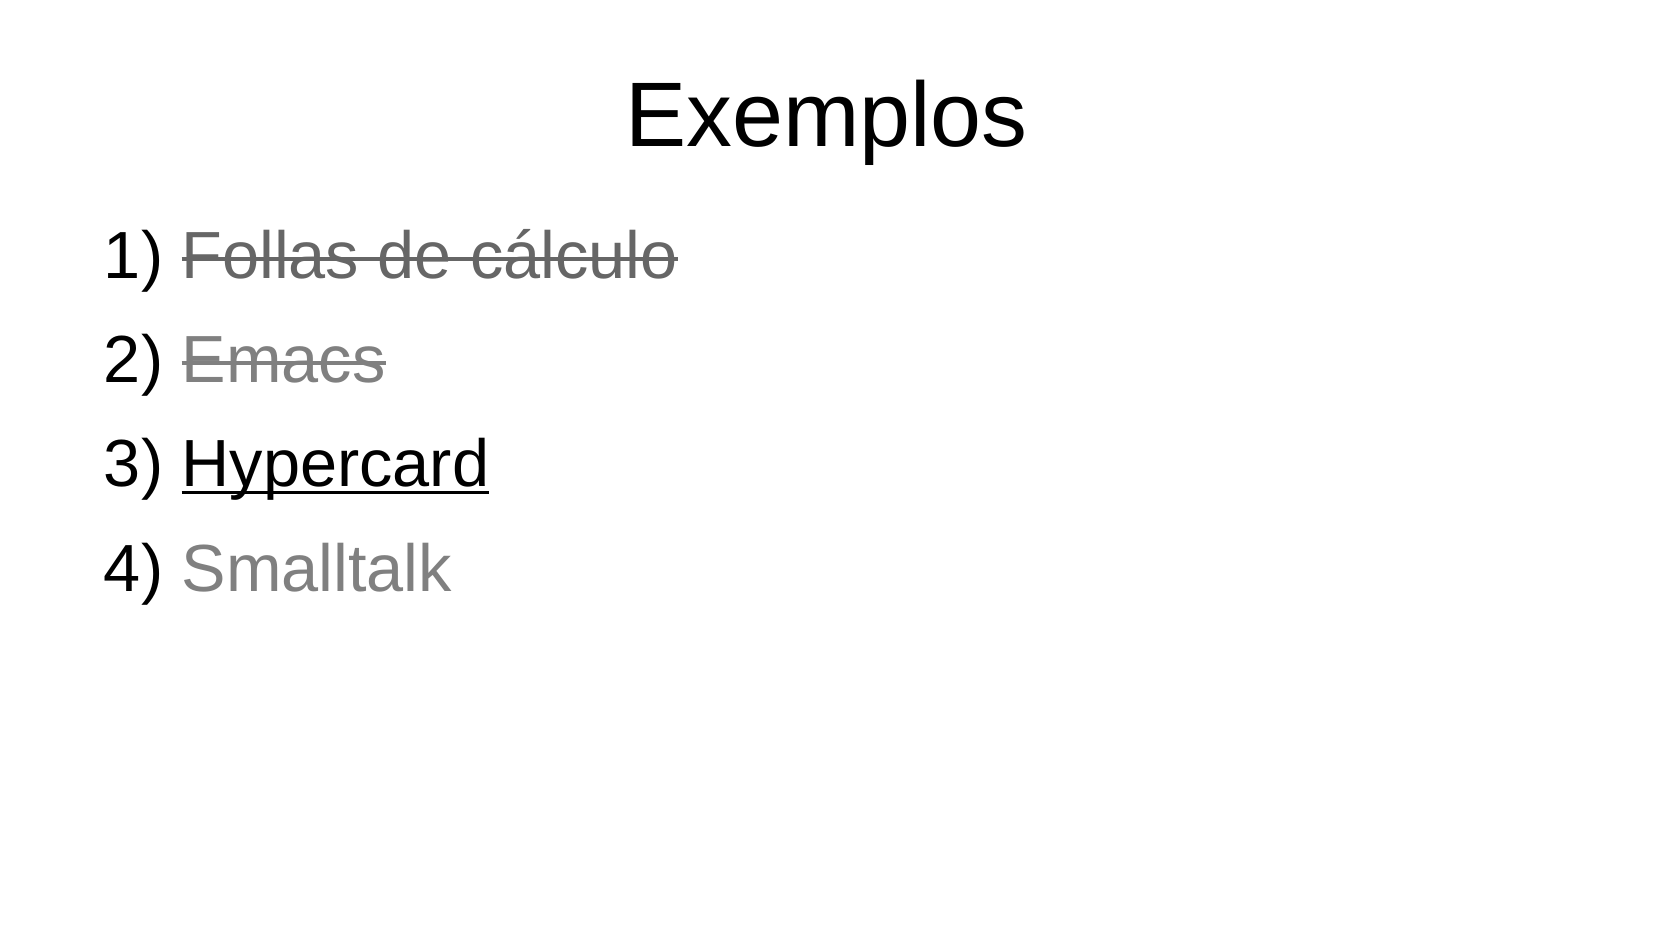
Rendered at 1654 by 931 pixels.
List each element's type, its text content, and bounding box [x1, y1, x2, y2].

title Exemplos [82, 37, 1571, 193]
list Follas de cálculo Emacs Hypercard Smalltalk [86, 217, 1575, 758]
